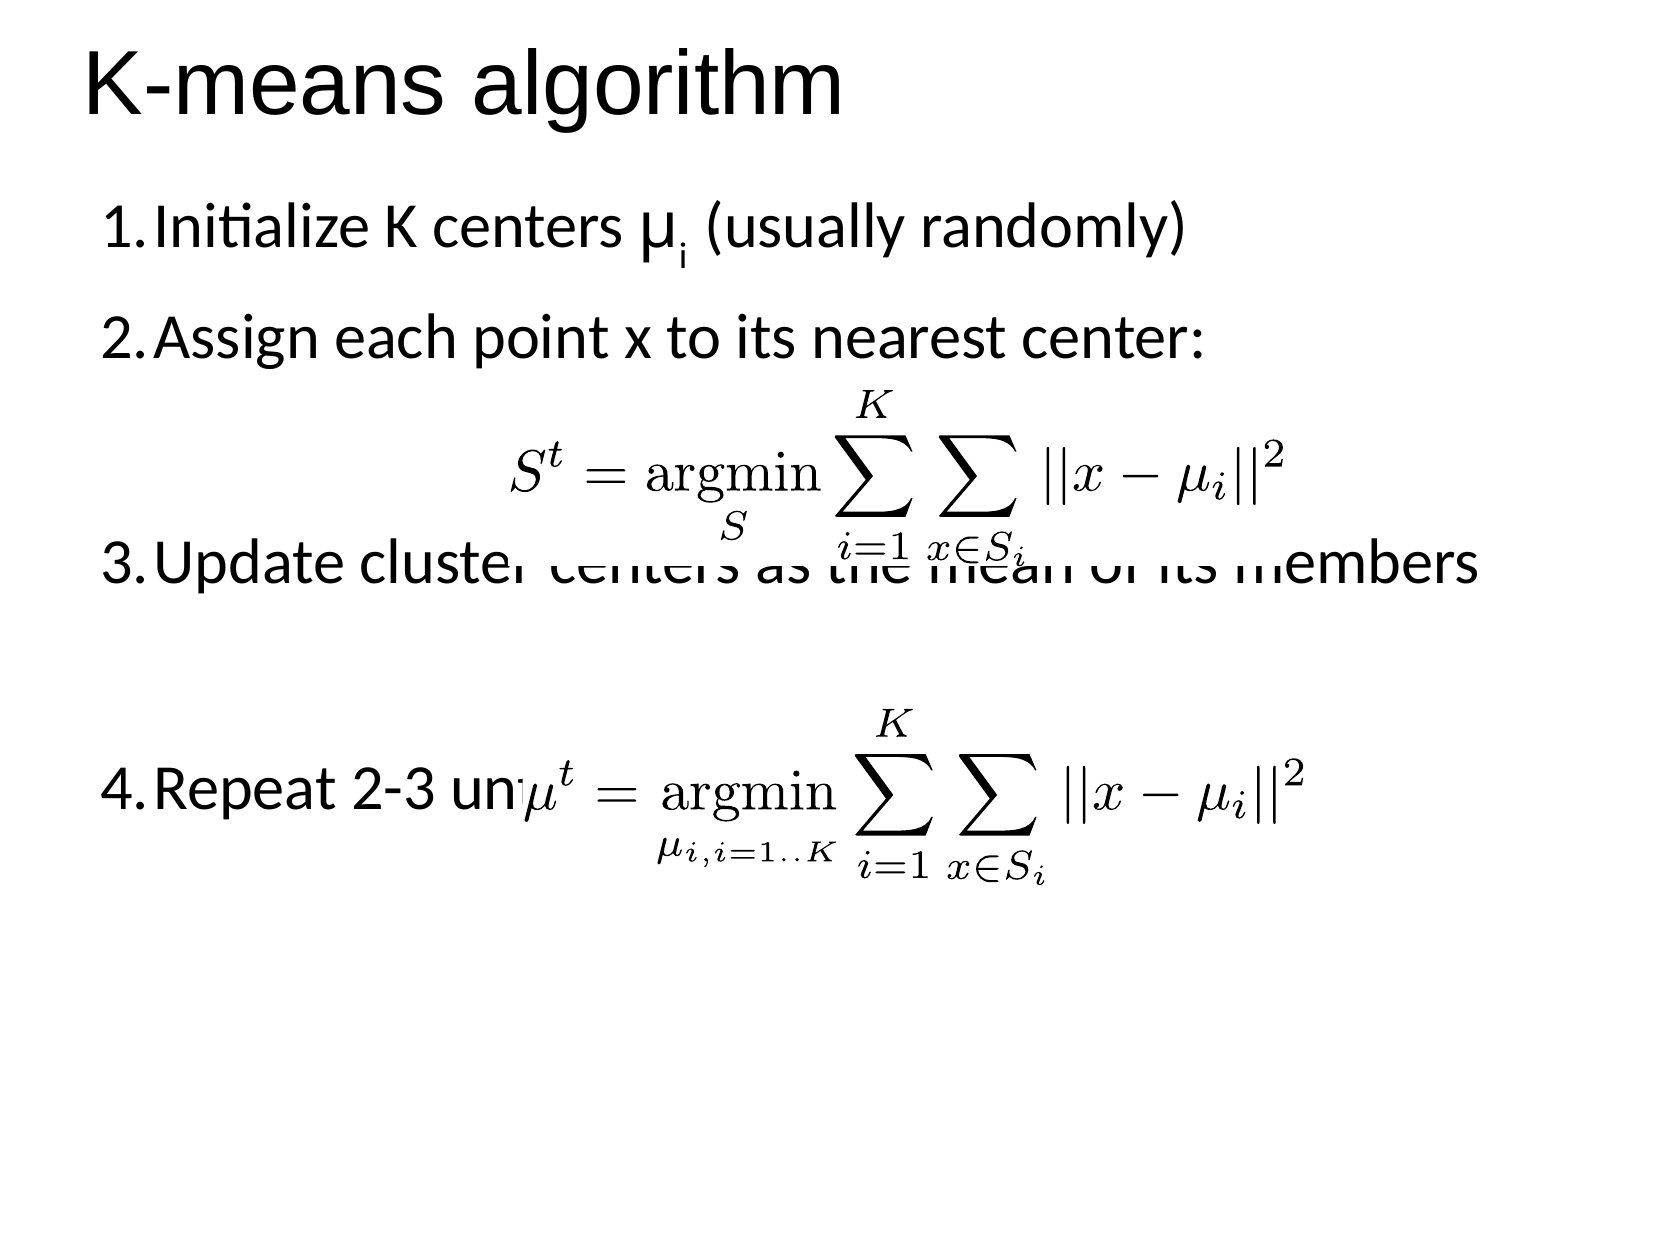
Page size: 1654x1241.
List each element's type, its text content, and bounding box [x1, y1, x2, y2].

list Initialize K centers μi (usually randomly) Assign each point x to its nearest center: Update cluster centers as the mean of its members Repeat 2-3 until convergence (t = t+1) [82, 179, 1571, 1108]
text_box [522, 708, 1306, 886]
text_box [507, 390, 1286, 567]
title K-means algorithm [82, 0, 1571, 166]
